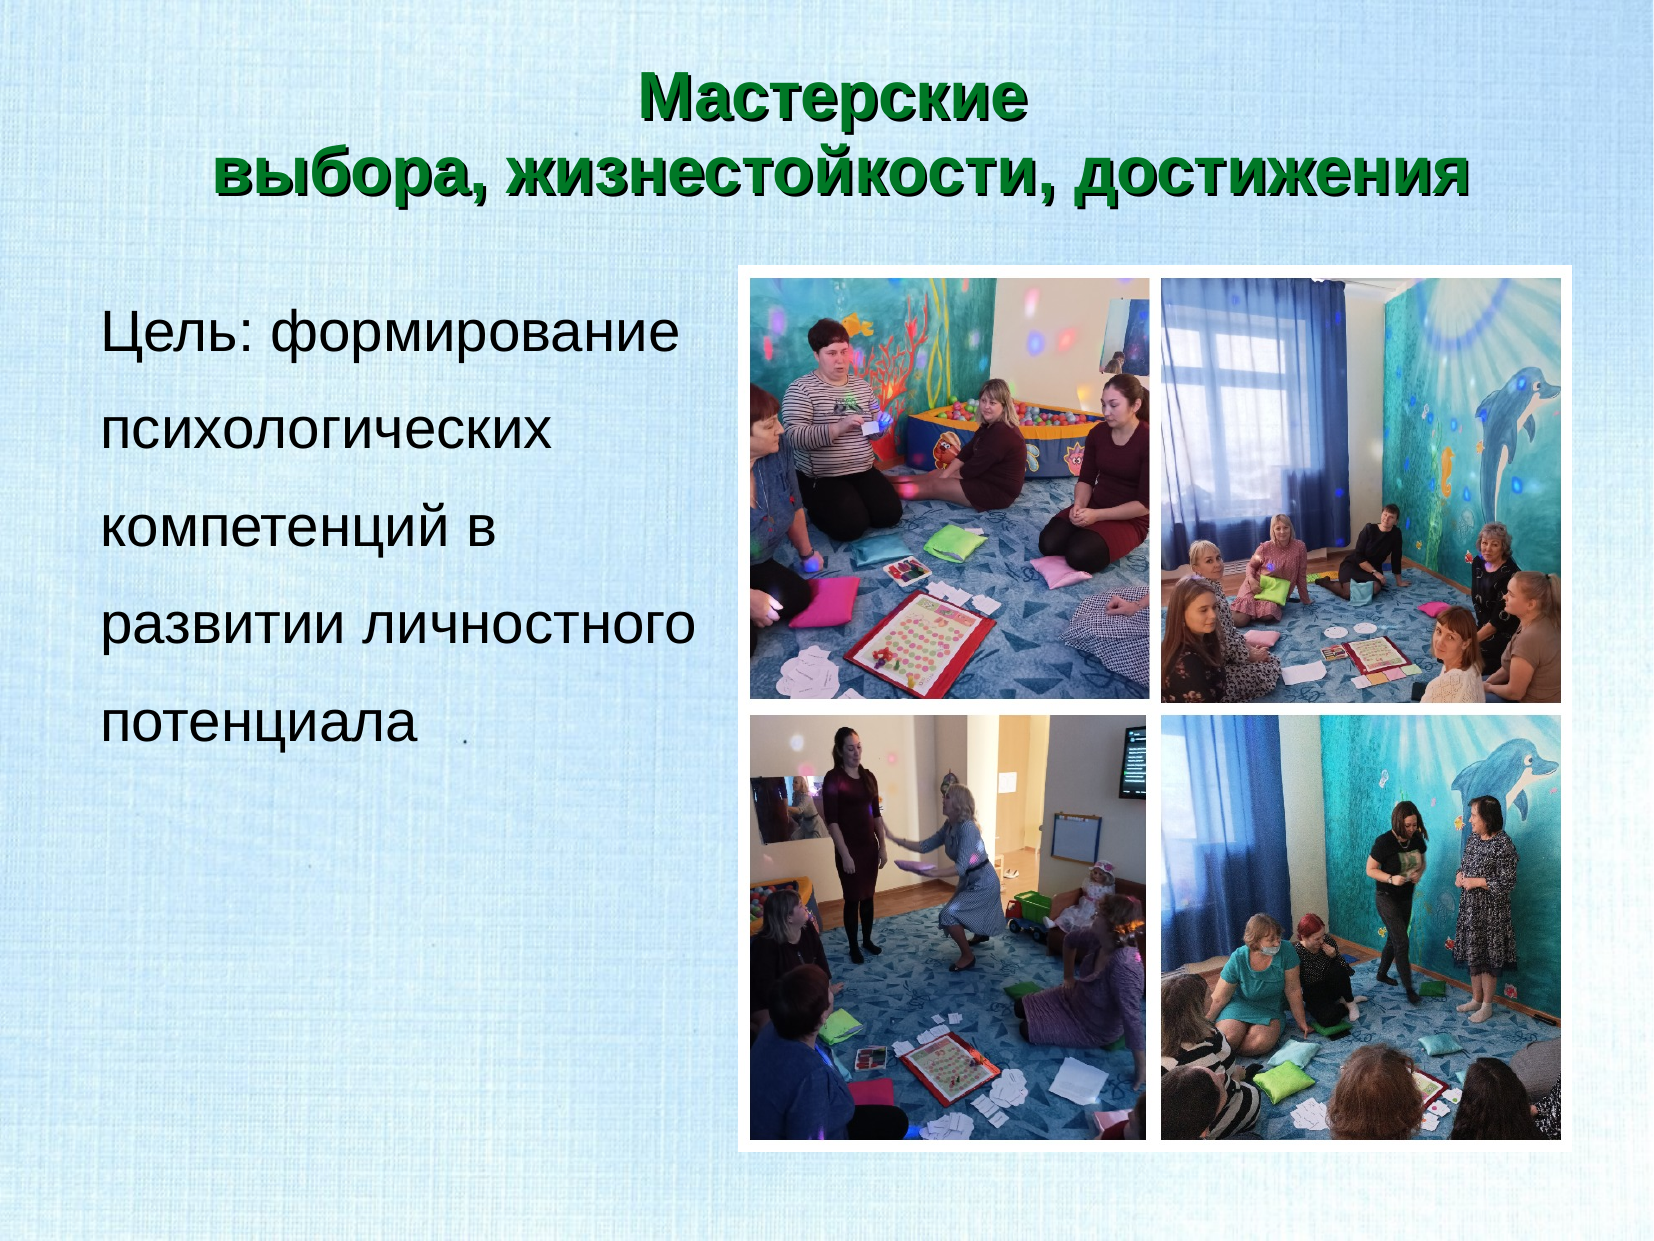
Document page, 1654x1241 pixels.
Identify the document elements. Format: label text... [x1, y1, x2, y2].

title Мастерские выбора, жизнестойкости, достижения [88, 29, 1577, 237]
list Цель: формирование психологических компетенций в развитии личностного потенциала [29, 265, 709, 1114]
picture [0, 0, 1654, 1241]
